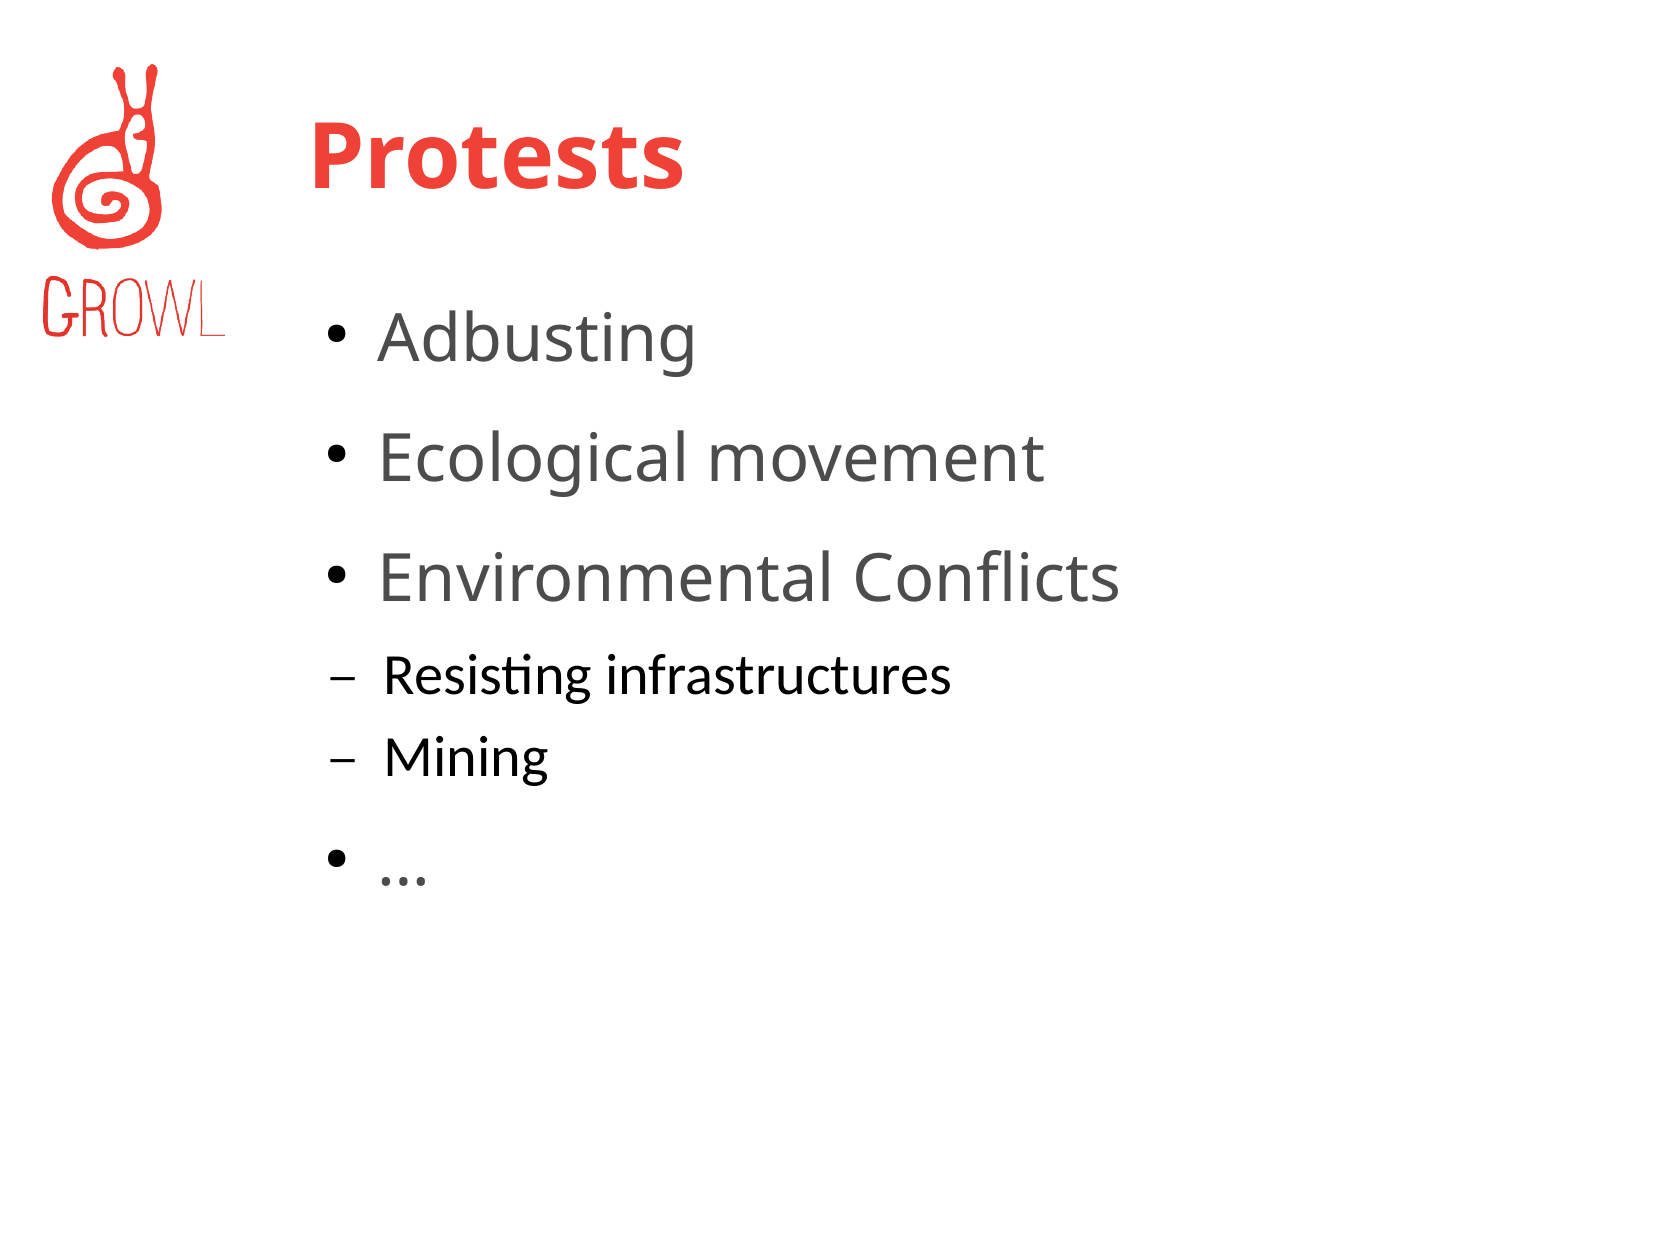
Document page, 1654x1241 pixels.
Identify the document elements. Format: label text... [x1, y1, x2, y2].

picture [43, 64, 225, 337]
list Adbusting Ecological movement Environmental Conflicts Resisting infrastructures Mining … [307, 290, 1538, 1010]
title Protests [307, 49, 1571, 257]
